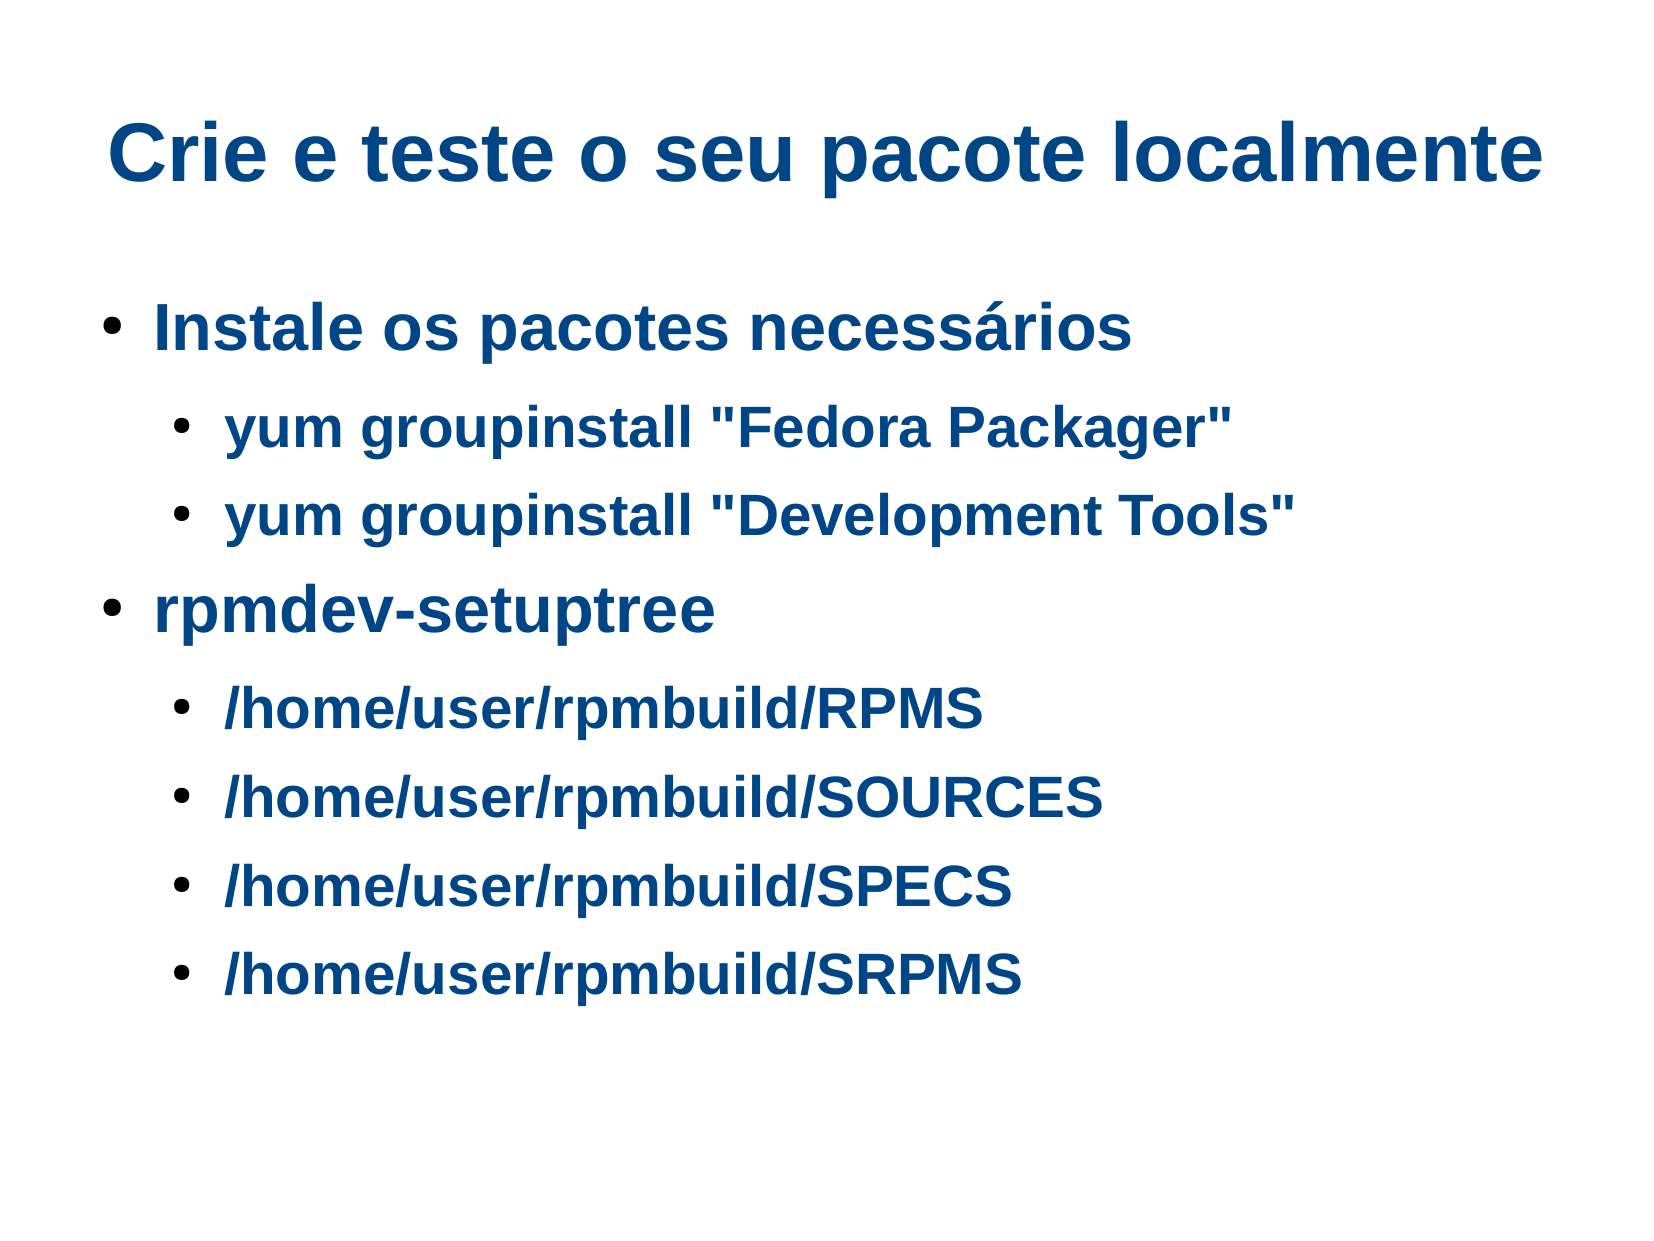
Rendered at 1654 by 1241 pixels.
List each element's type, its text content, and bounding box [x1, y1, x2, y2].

title Crie e teste o seu pacote localmente [82, 56, 1571, 250]
list Instale os pacotes necessários yum groupinstall "Fedora Packager" yum groupinstall "Development Tools" rpmdev-setuptree /home/user/rpmbuild/RPMS /home/user/rpmbuild/SOURCES /home/user/rpmbuild/SPECS /home/user/rpmbuild/SRPMS [82, 290, 1571, 1094]
